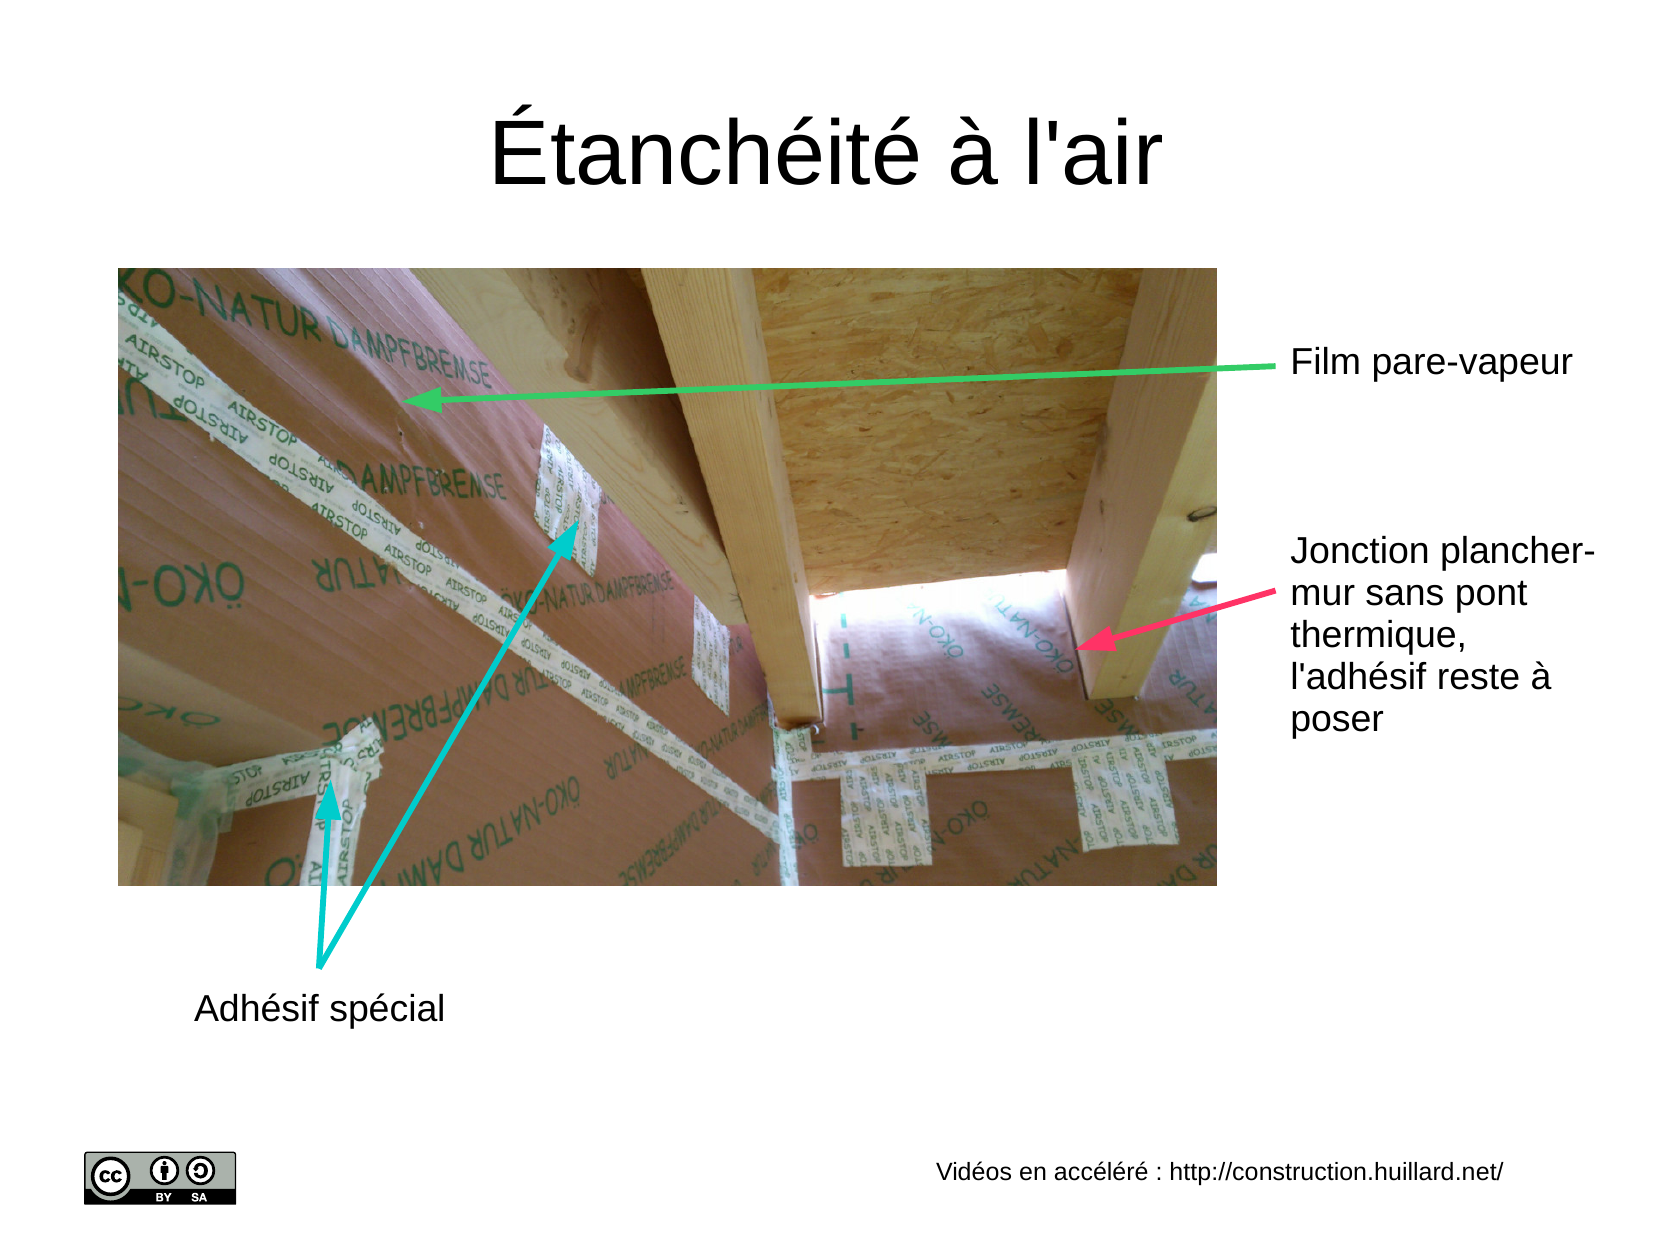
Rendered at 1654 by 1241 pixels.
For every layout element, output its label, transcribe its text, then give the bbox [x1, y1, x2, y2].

text_box Jonction plancher- mur sans pont thermique, l'adhésif reste à poser [1275, 521, 1619, 747]
text_box Vidéos en accéléré : http://construction.huillard.net/ [921, 1150, 1521, 1194]
picture [118, 268, 1217, 886]
text_box Adhésif spécial [179, 980, 461, 1038]
title Étanchéité à l'air [82, 49, 1571, 257]
text_box Film pare-vapeur [1275, 332, 1588, 390]
